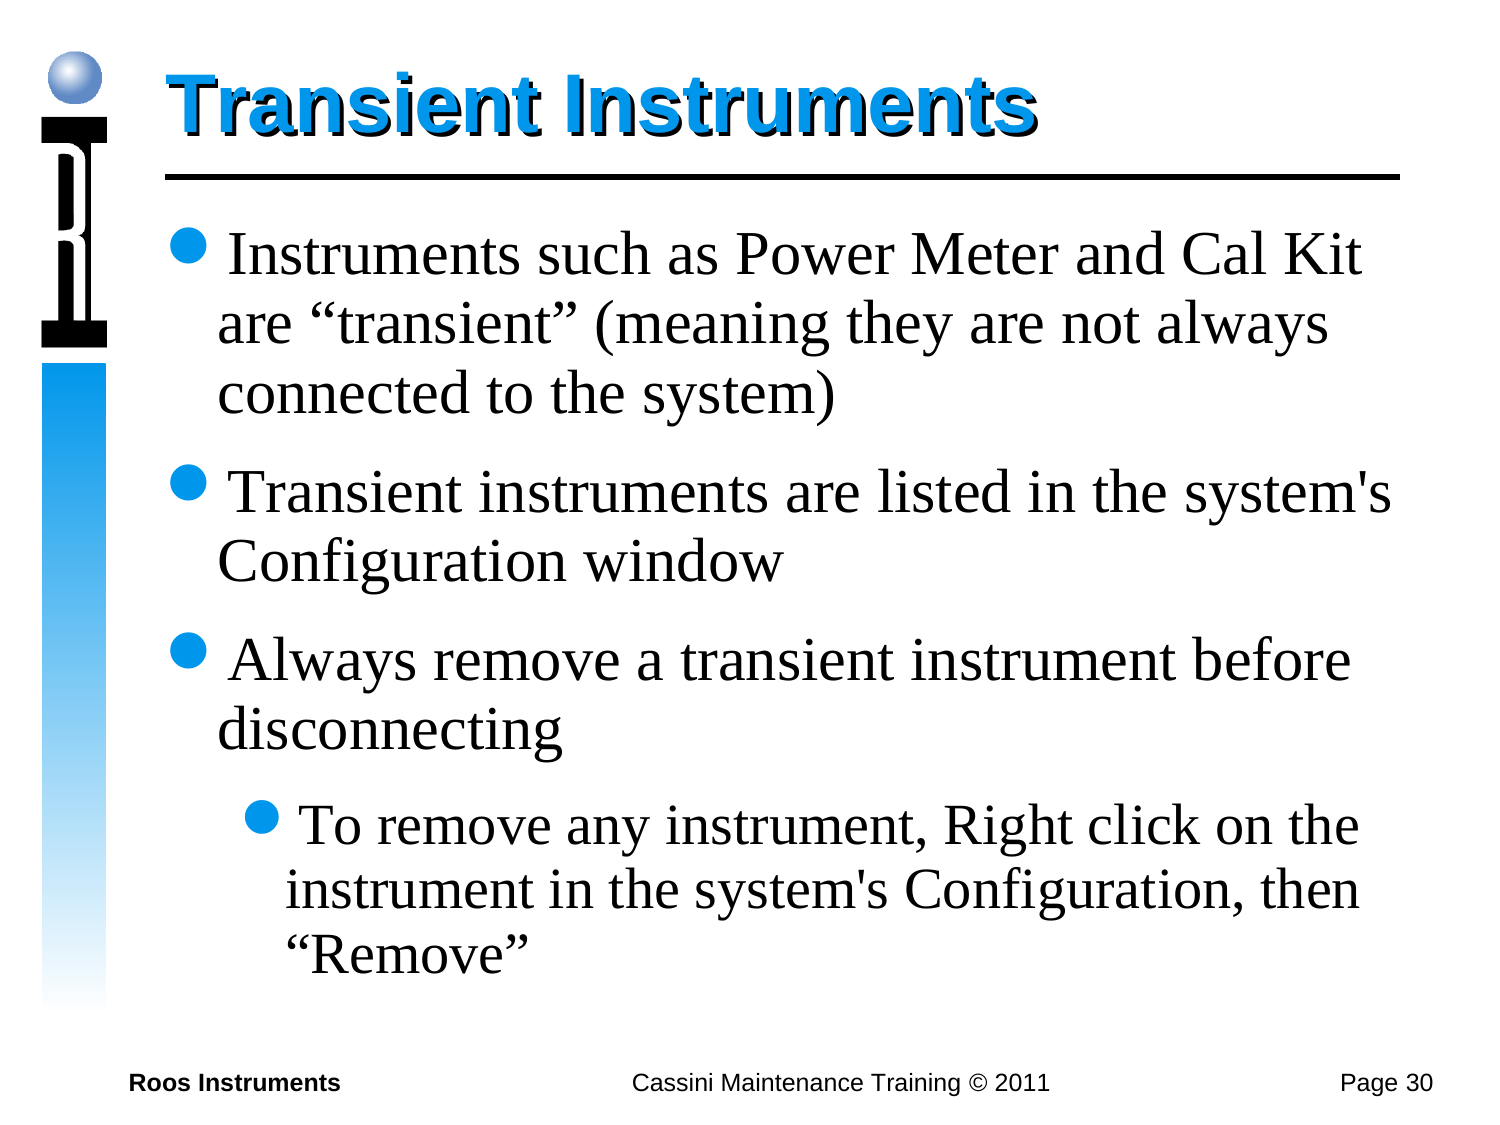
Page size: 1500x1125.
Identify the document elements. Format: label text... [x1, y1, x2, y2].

list Instruments such as Power Meter and Cal Kit are “transient” (meaning they are not always connected to the system) Transient instruments are listed in the system's Configuration window Always remove a transient instrument before disconnecting To remove any instrument, Right click on the instrument in the system's Configuration, then “Remove” [165, 218, 1408, 1012]
title Transient Instruments [165, 44, 1411, 150]
